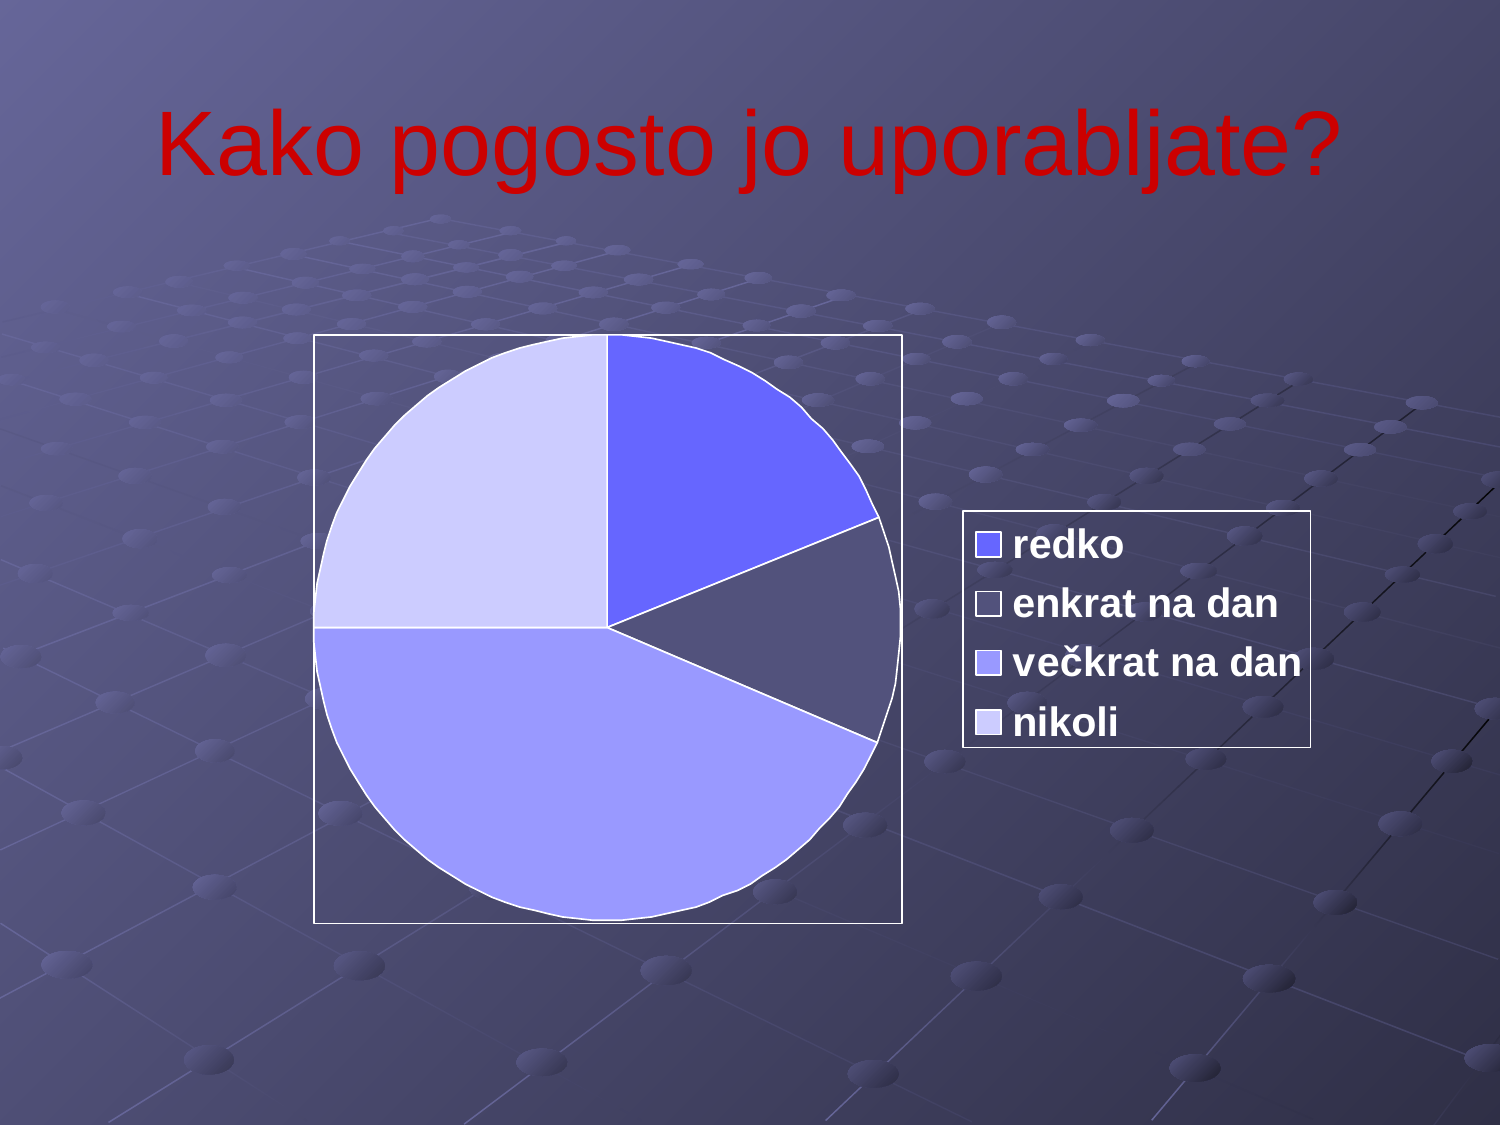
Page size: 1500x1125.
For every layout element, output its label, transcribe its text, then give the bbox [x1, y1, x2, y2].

title Kako pogosto jo uporabljate? [75, 45, 1425, 233]
chart [249, 264, 1329, 1000]
picture [247, 262, 1328, 996]
